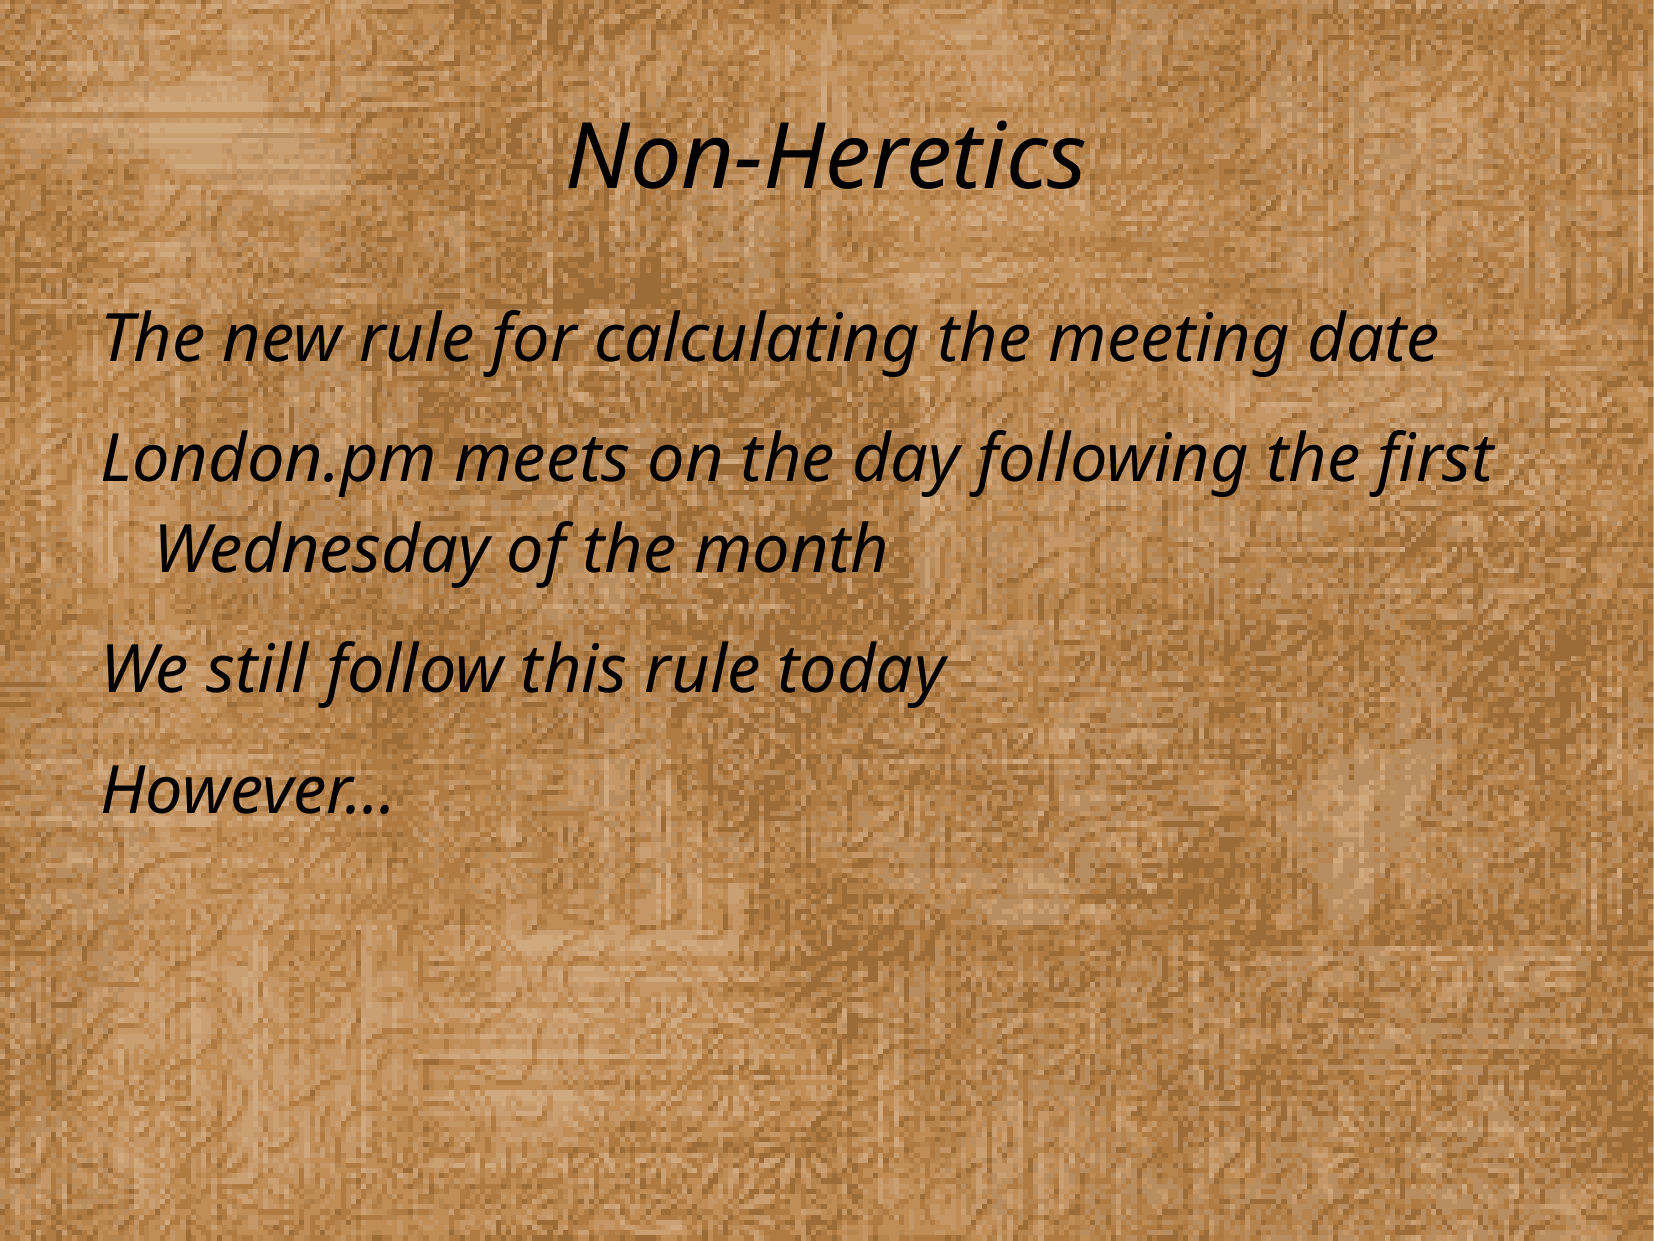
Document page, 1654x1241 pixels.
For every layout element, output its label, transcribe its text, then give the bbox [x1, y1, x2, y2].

picture [0, 0, 1654, 1241]
list The new rule for calculating the meeting date London.pm meets on the day following the first Wednesday of the month We still follow this rule today However... [82, 290, 1571, 1094]
title Non-Heretics [82, 56, 1571, 250]
